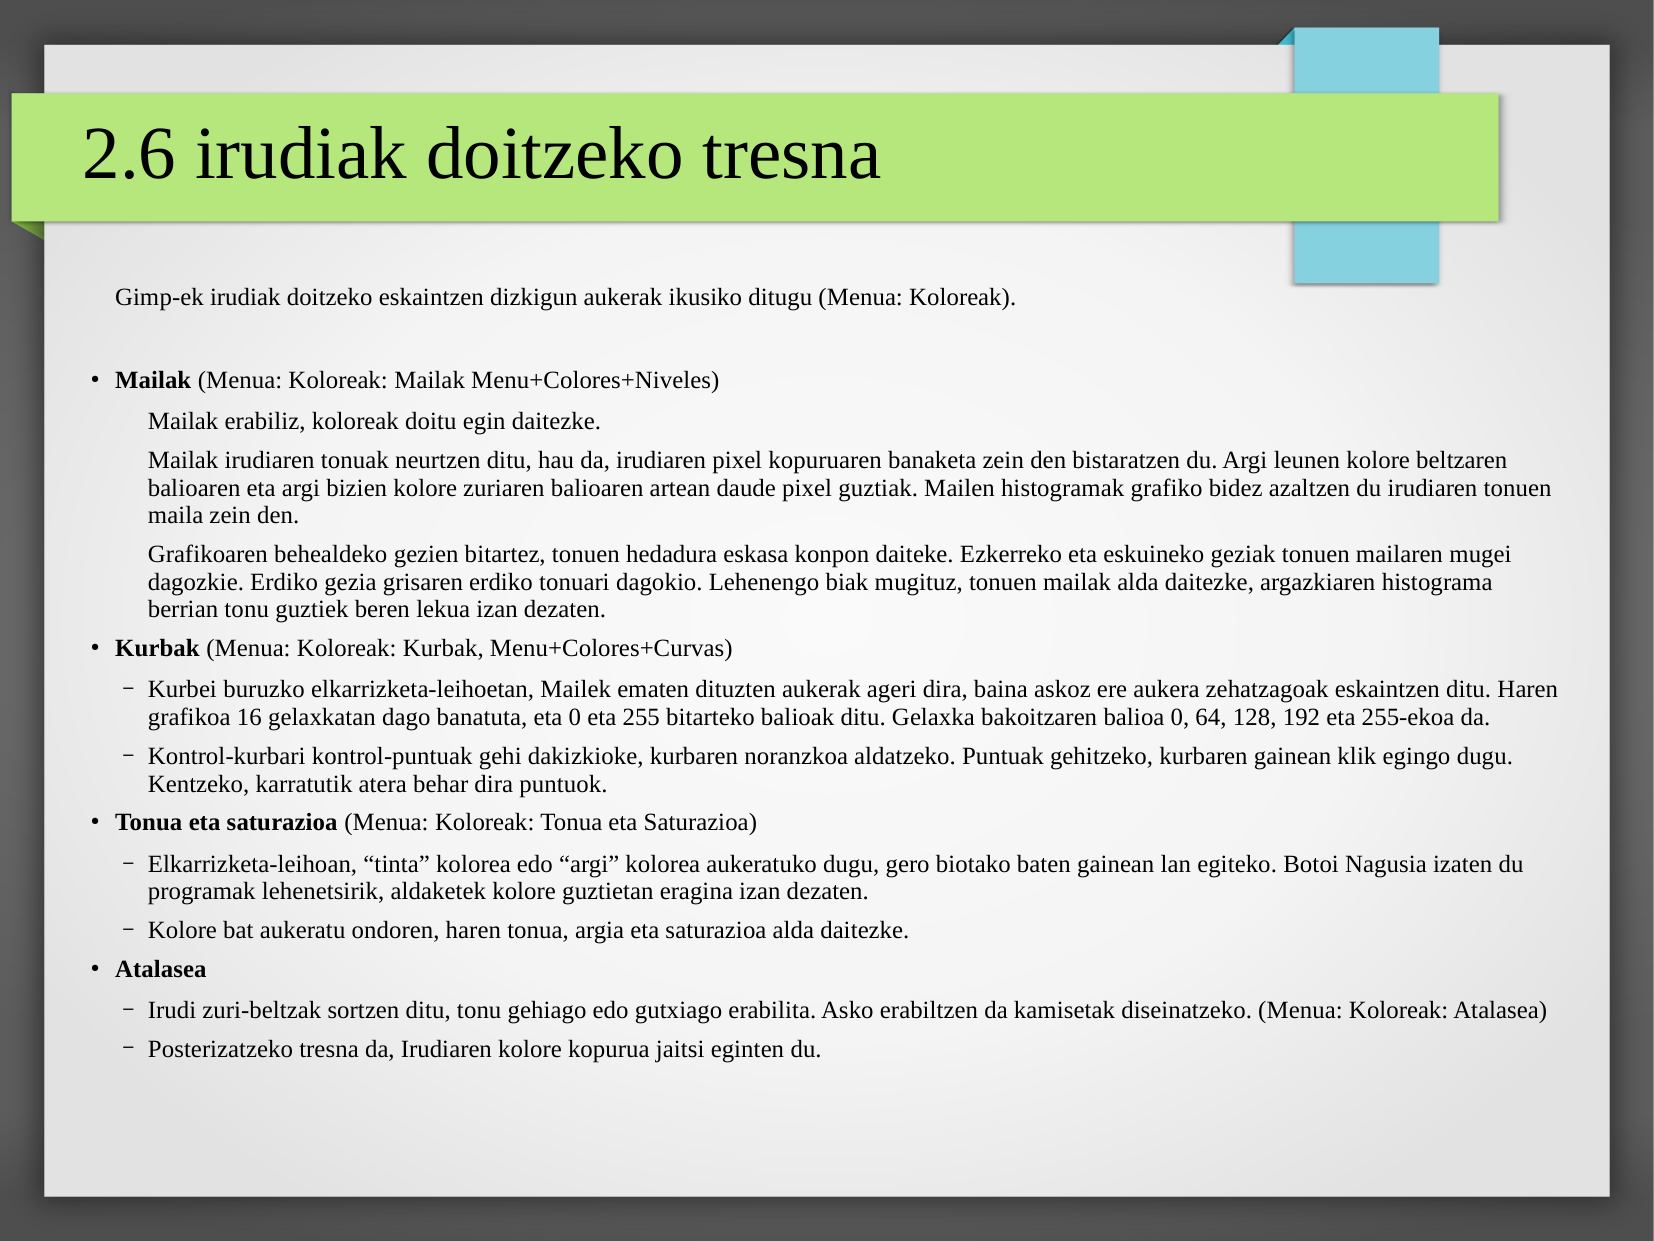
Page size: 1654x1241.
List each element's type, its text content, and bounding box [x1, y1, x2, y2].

list Gimp-ek irudiak doitzeko eskaintzen dizkigun aukerak ikusiko ditugu (Menua: Koloreak). Mailak (Menua: Koloreak: Mailak Menu+Colores+Niveles) Mailak erabiliz, koloreak doitu egin daitezke. Mailak irudiaren tonuak neurtzen ditu, hau da, irudiaren pixel kopuruaren banaketa zein den bistaratzen du. Argi leunen kolore beltzaren balioaren eta argi bizien kolore zuriaren balioaren artean daude pixel guztiak. Mailen histogramak grafiko bidez azaltzen du irudiaren tonuen maila zein den. Grafikoaren behealdeko gezien bitartez, tonuen hedadura eskasa konpon daiteke. Ezkerreko eta eskuineko geziak tonuen mailaren mugei dagozkie. Erdiko gezia grisaren erdiko tonuari dagokio. Lehenengo biak mugituz, tonuen mailak alda daitezke, argazkiaren histograma berrian tonu guztiek beren lekua izan dezaten. Kurbak (Menua: Koloreak: Kurbak, Menu+Colores+Curvas) Kurbei buruzko elkarrizketa-leihoetan, Mailek ematen dituzten aukerak ageri dira, baina askoz ere aukera zehatzagoak eskaintzen ditu. Haren grafikoa 16 gelaxkatan dago banatuta, eta 0 eta 255 bitarteko balioak ditu. Gelaxka bakoitzaren balioa 0, 64, 128, 192 eta 255-ekoa da. Kontrol-kurbari kontrol-puntuak gehi dakizkioke, kurbaren noranzkoa aldatzeko. Puntuak gehitzeko, kurbaren gainean klik egingo dugu. Kentzeko, karratutik atera behar dira puntuok. Tonua eta saturazioa (Menua: Koloreak: Tonua eta Saturazioa) Elkarrizketa-leihoan, “tinta” kolorea edo “argi” kolorea aukeratuko dugu, gero biotako baten gainean lan egiteko. Botoi Nagusia izaten du programak lehenetsirik, aldaketek kolore guztietan eragina izan dezaten. Kolore bat aukeratu ondoren, haren tonua, argia eta saturazioa alda daitezke. Atalasea Irudi zuri-beltzak sortzen ditu, tonu gehiago edo gutxiago erabilita. Asko erabiltzen da kamisetak diseinatzeko. (Menua: Koloreak: Atalasea) Posterizatzeko tresna da, Irudiaren kolore kopurua jaitsi eginten du. [82, 283, 1571, 1121]
picture [0, 0, 1654, 1241]
title 2.6 irudiak doitzeko tresna [82, 94, 1264, 213]
